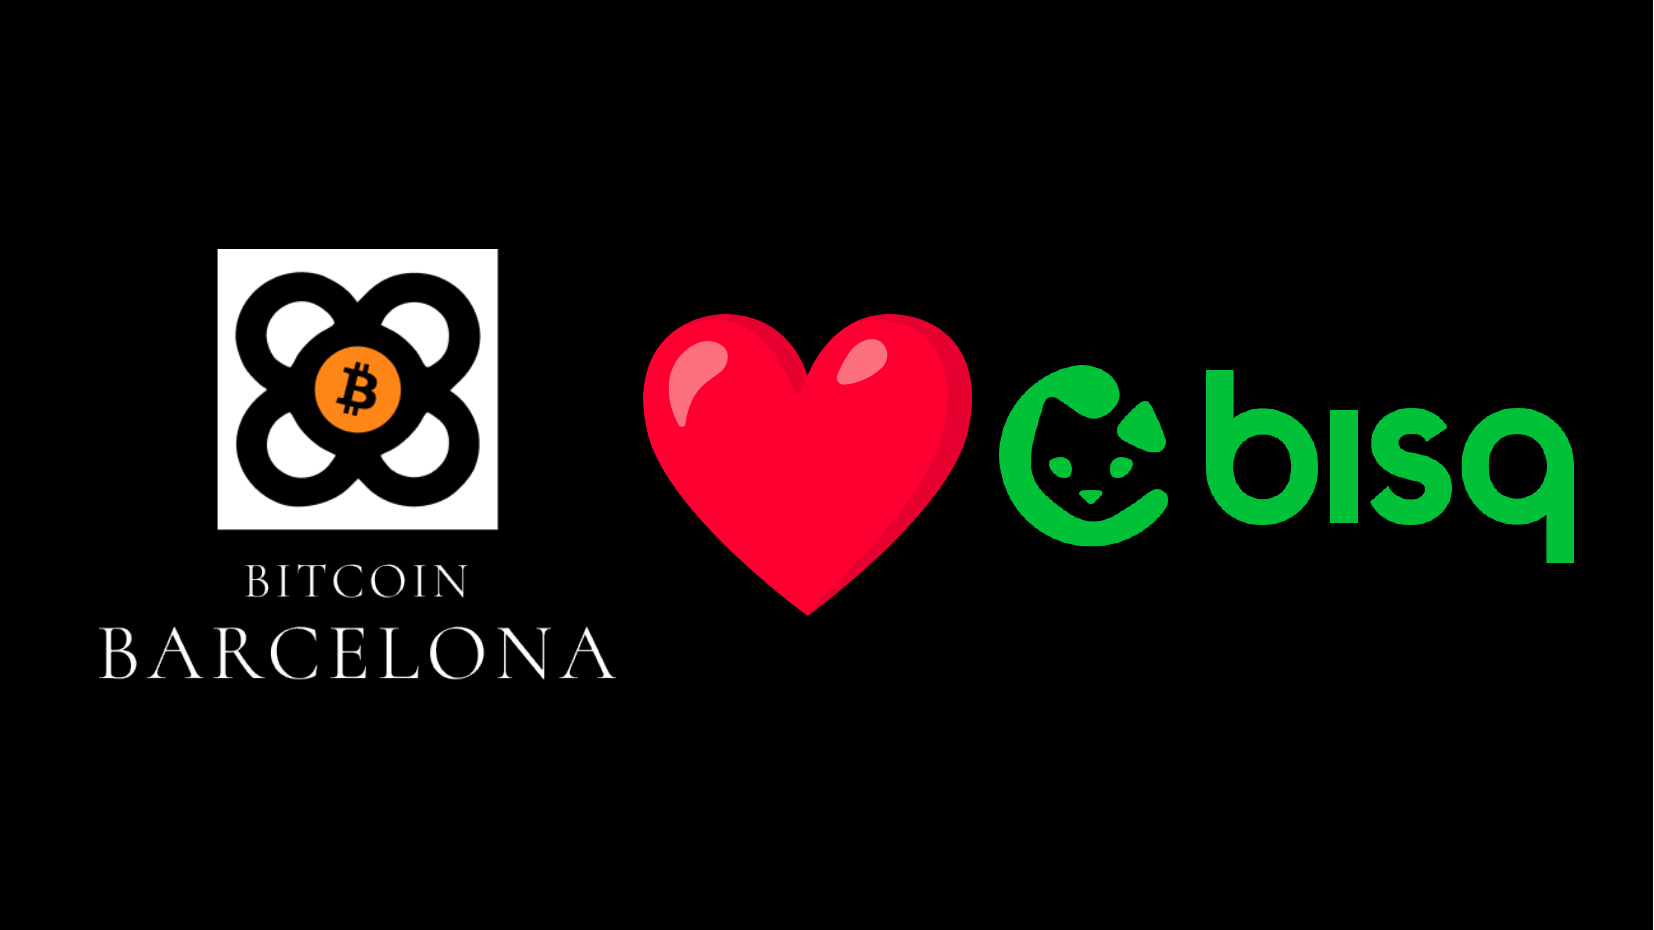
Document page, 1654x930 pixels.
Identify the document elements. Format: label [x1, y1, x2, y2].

picture [643, 314, 972, 616]
picture [999, 365, 1576, 565]
picture [99, 249, 616, 681]
